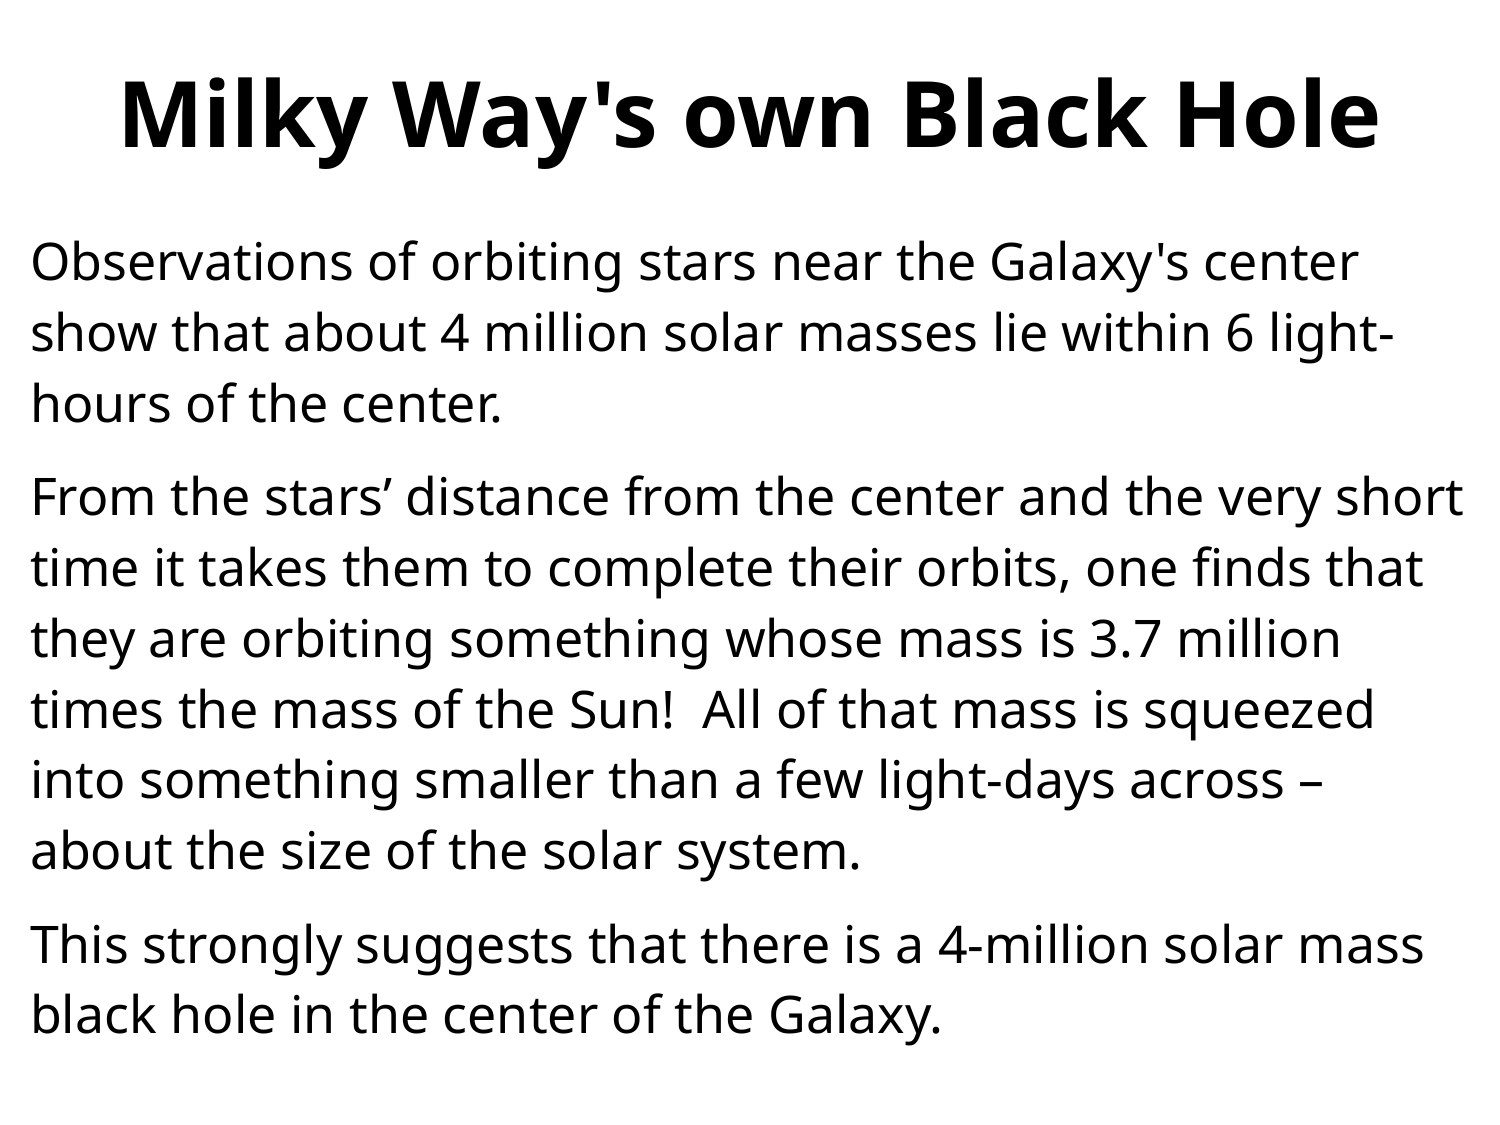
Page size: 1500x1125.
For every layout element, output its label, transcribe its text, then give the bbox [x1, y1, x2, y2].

title Milky Way's own Black Hole [30, 29, 1471, 196]
list Observations of orbiting stars near the Galaxy's center show that about 4 million solar masses lie within 6 light-hours of the center. From the stars’ distance from the center and the very short time it takes them to complete their orbits, one finds that they are orbiting something whose mass is 3.7 million times the mass of the Sun! All of that mass is squeezed into something smaller than a few light-days across – about the size of the solar system. This strongly suggests that there is a 4-million solar mass black hole in the center of the Galaxy. [30, 224, 1471, 1066]
